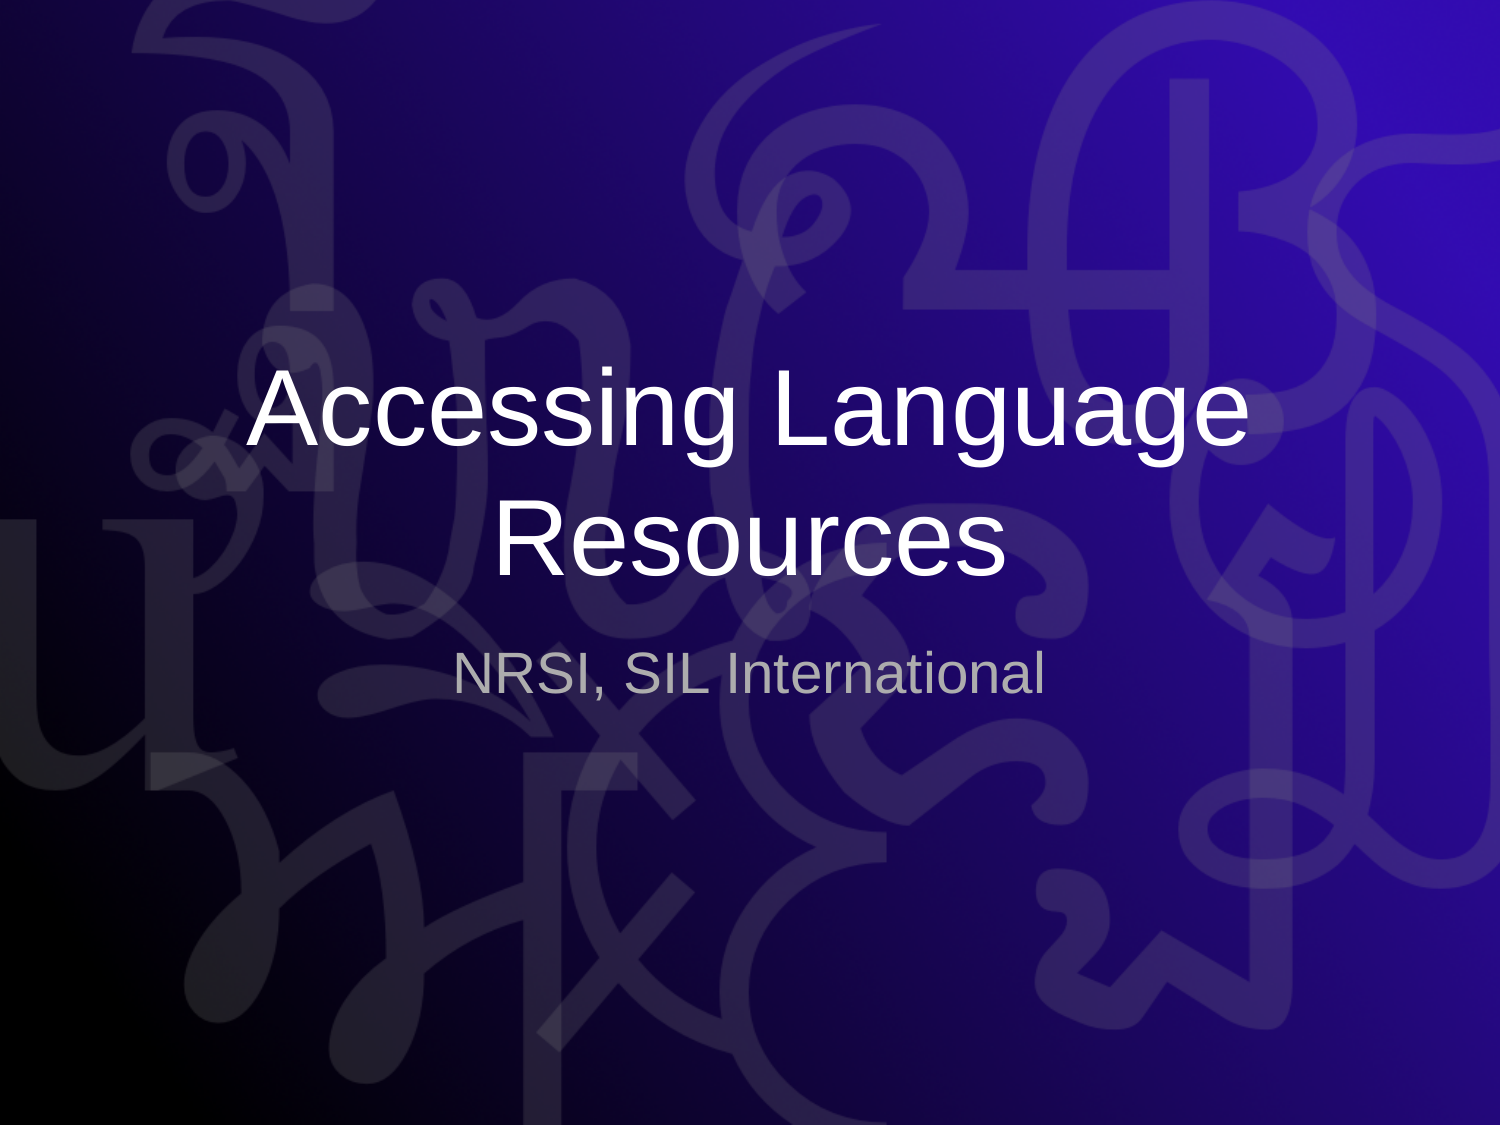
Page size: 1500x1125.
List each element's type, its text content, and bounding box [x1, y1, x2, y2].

picture [0, 0, 1500, 1125]
subtitle NRSI, SIL International [51, 619, 1449, 794]
title Accessing Language Resources [51, 162, 1449, 612]
